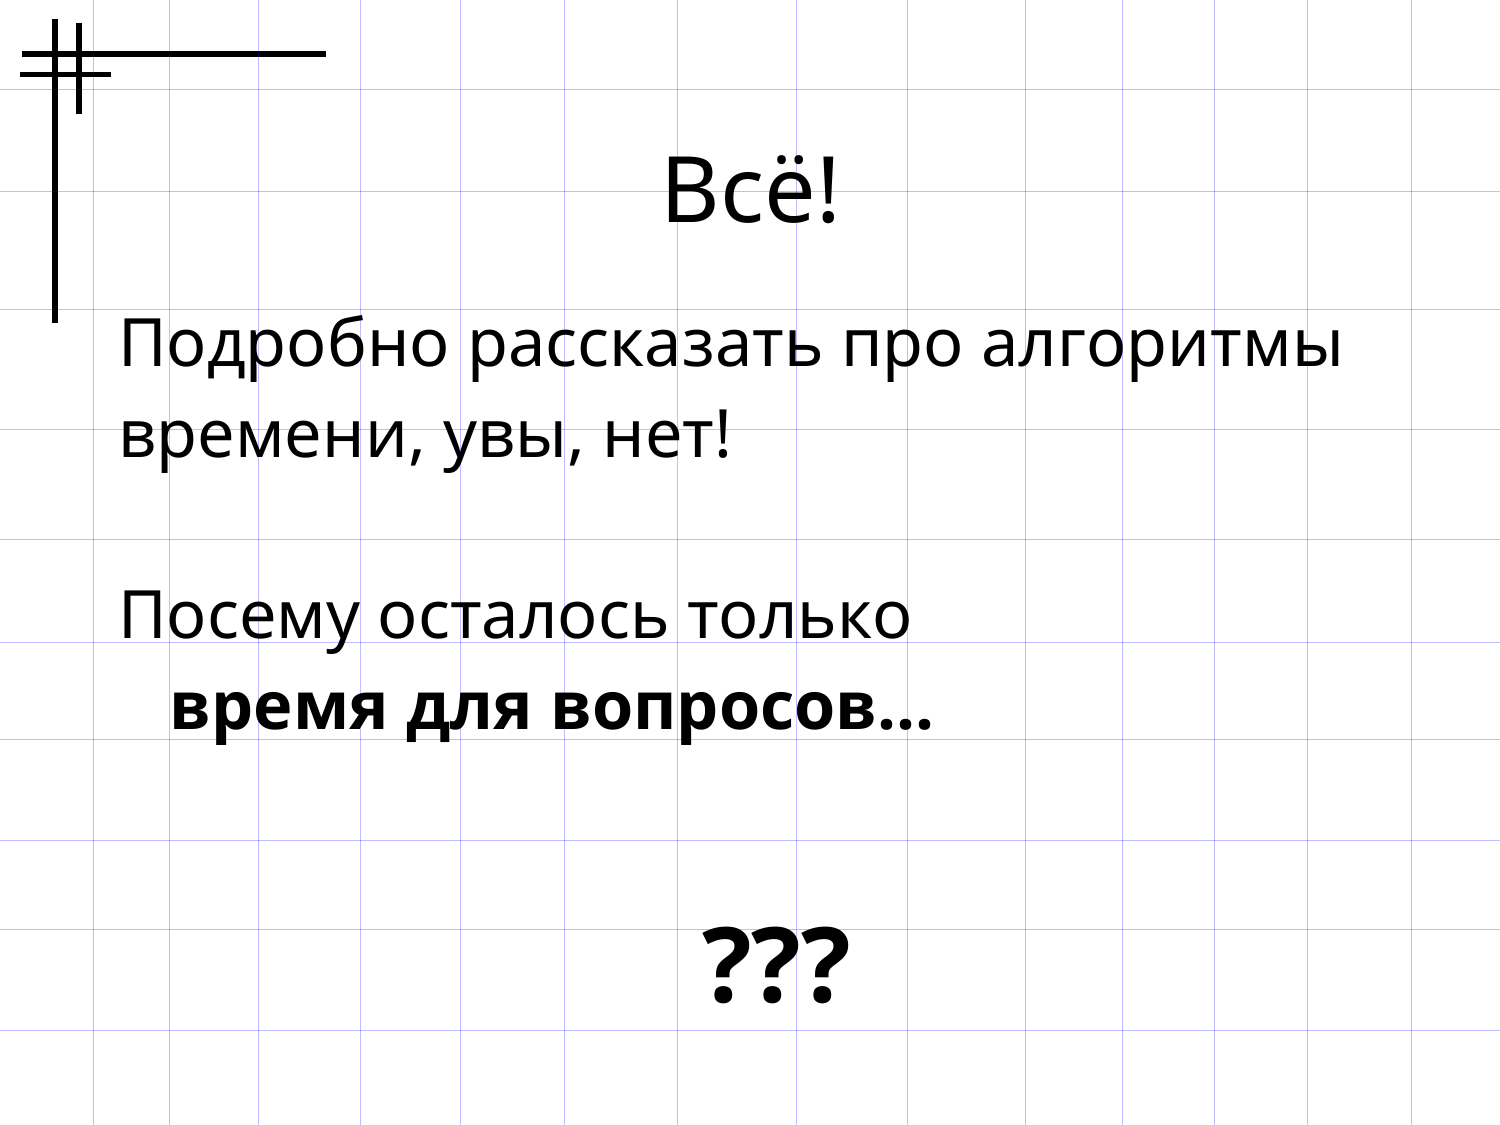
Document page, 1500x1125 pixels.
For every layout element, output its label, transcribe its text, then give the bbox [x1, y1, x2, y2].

title Всё! [110, 93, 1392, 282]
subtitle Подробно рассказать про алгоритмы времени, увы, нет! Посему осталось только время для вопросов... ??? [118, 295, 1400, 1038]
